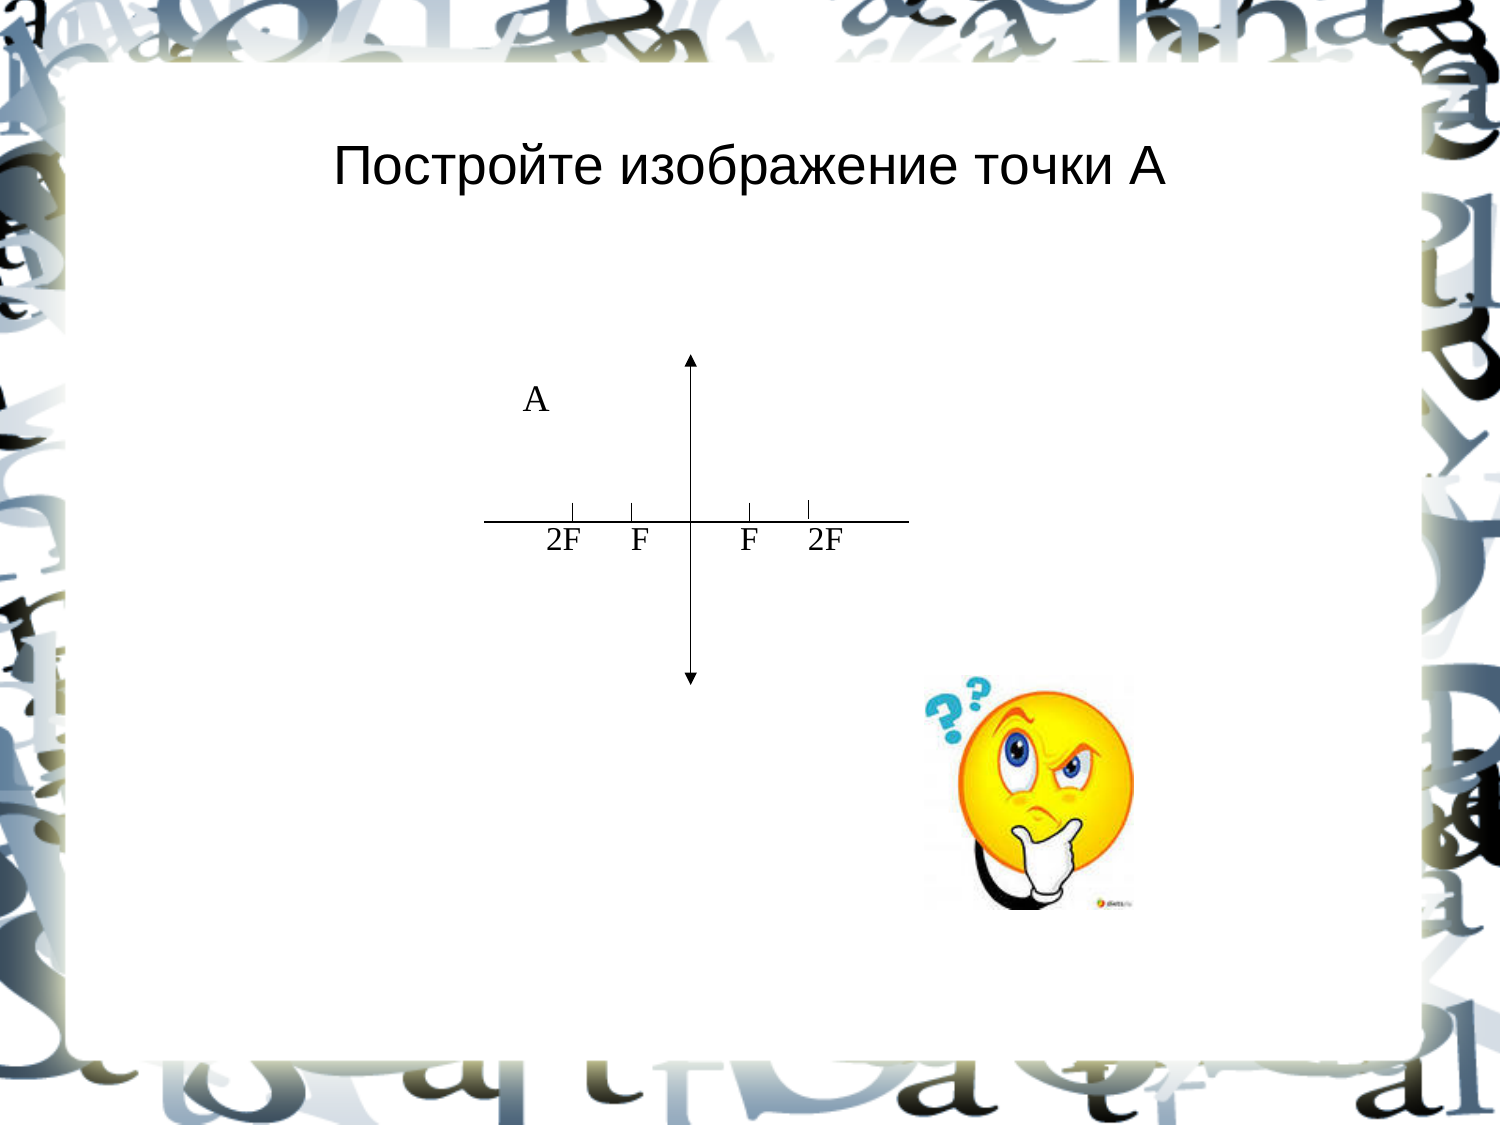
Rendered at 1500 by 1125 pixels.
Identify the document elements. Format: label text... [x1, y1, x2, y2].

text_box 2F F F 2F [531, 509, 861, 566]
picture [0, 0, 1500, 1125]
text_box А [507, 366, 648, 497]
title Постройте изображение точки А [75, 71, 1425, 260]
